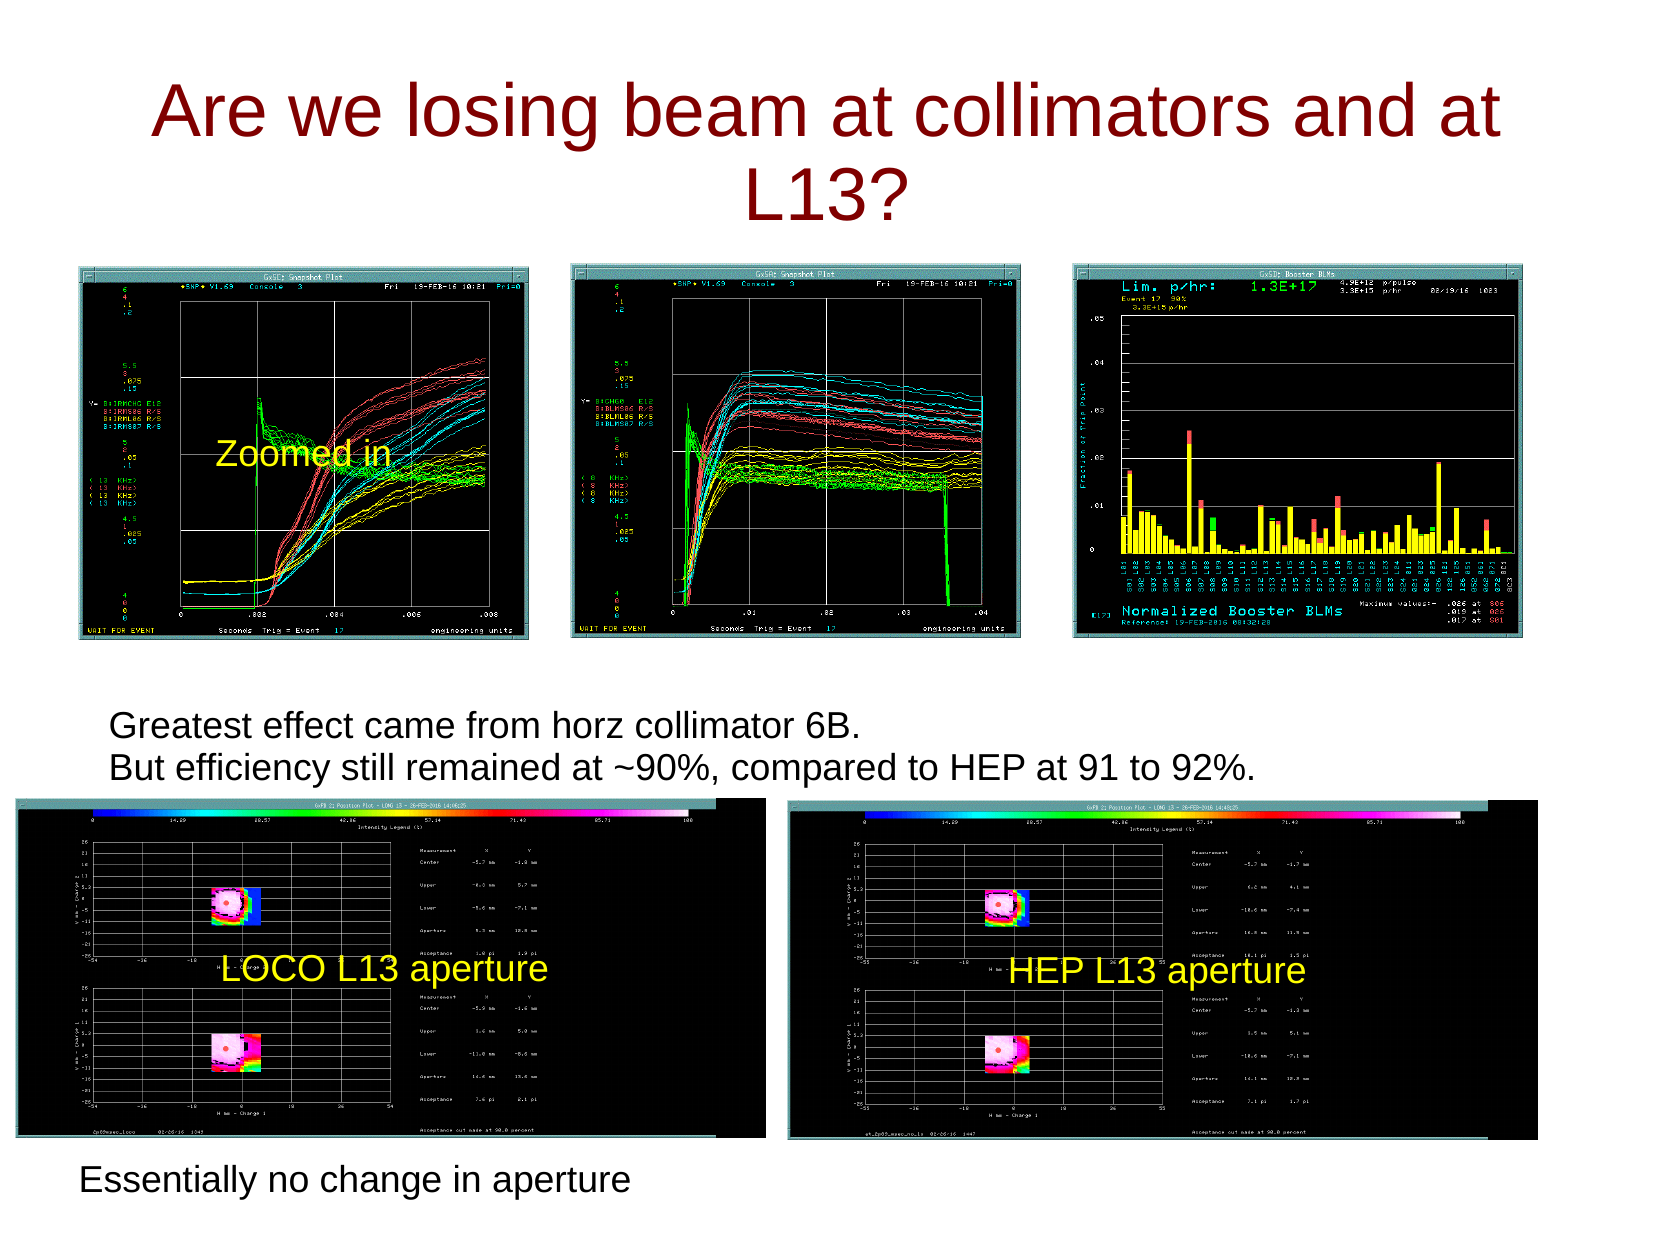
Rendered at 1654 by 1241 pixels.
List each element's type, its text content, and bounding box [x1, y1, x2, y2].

text_box Greatest effect came from horz collimator 6B. But efficiency still remained at ~90%, compared to HEP at 91 to 92%. [93, 697, 1444, 797]
picture [1072, 263, 1523, 638]
picture [570, 263, 1021, 638]
text_box Essentially no change in aperture [63, 1151, 743, 1209]
title Are we losing beam at collimators and at L13? [82, 49, 1571, 257]
picture [78, 266, 529, 640]
picture [787, 800, 1538, 1141]
picture [15, 798, 766, 1138]
